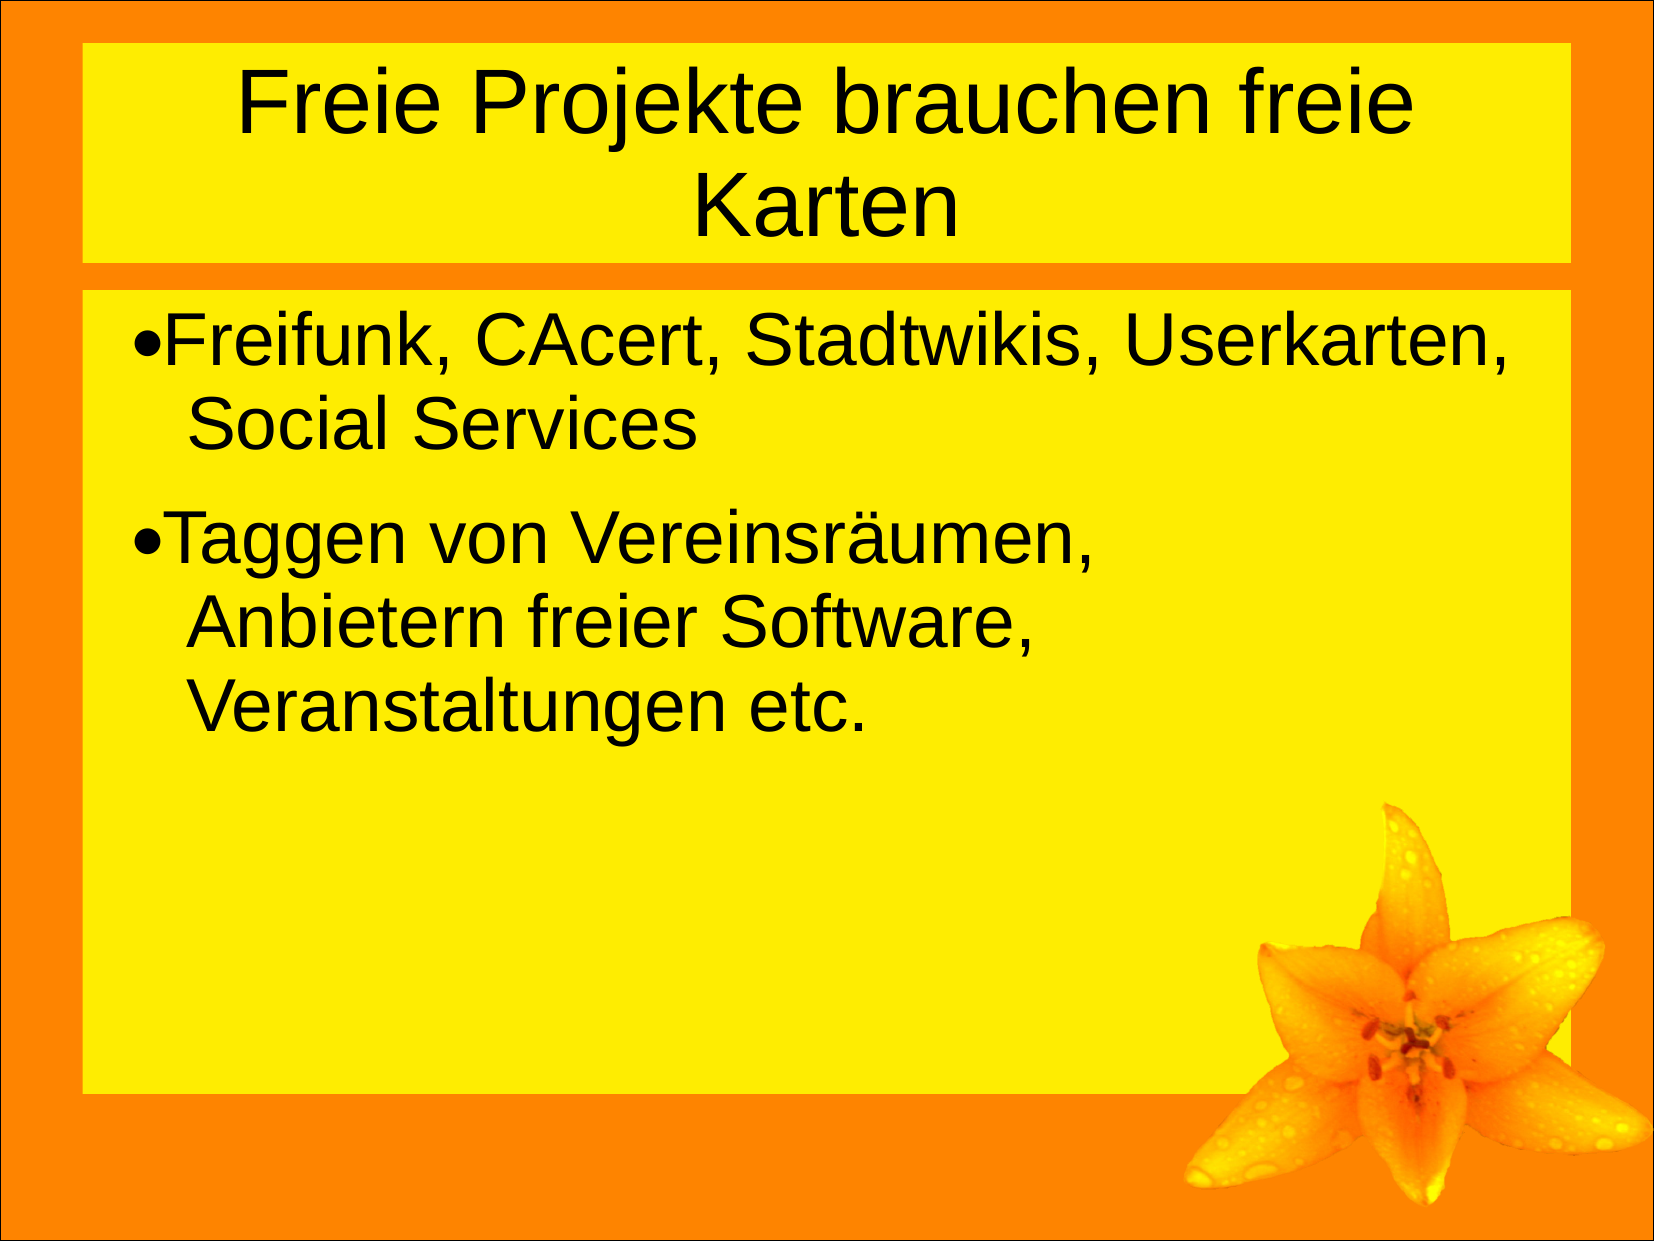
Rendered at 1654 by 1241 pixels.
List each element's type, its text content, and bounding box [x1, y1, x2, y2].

picture [1181, 767, 1654, 1241]
text_box Freie Projekte brauchen freie Karten [82, 49, 1571, 257]
text_box Freifunk, CAcert, Stadtwikis, Userkarten, Social Services Taggen von Vereinsräumen, Anbietern freier Software, Veranstaltungen etc. [82, 290, 1571, 1094]
text_box [0, 0, 1654, 1241]
